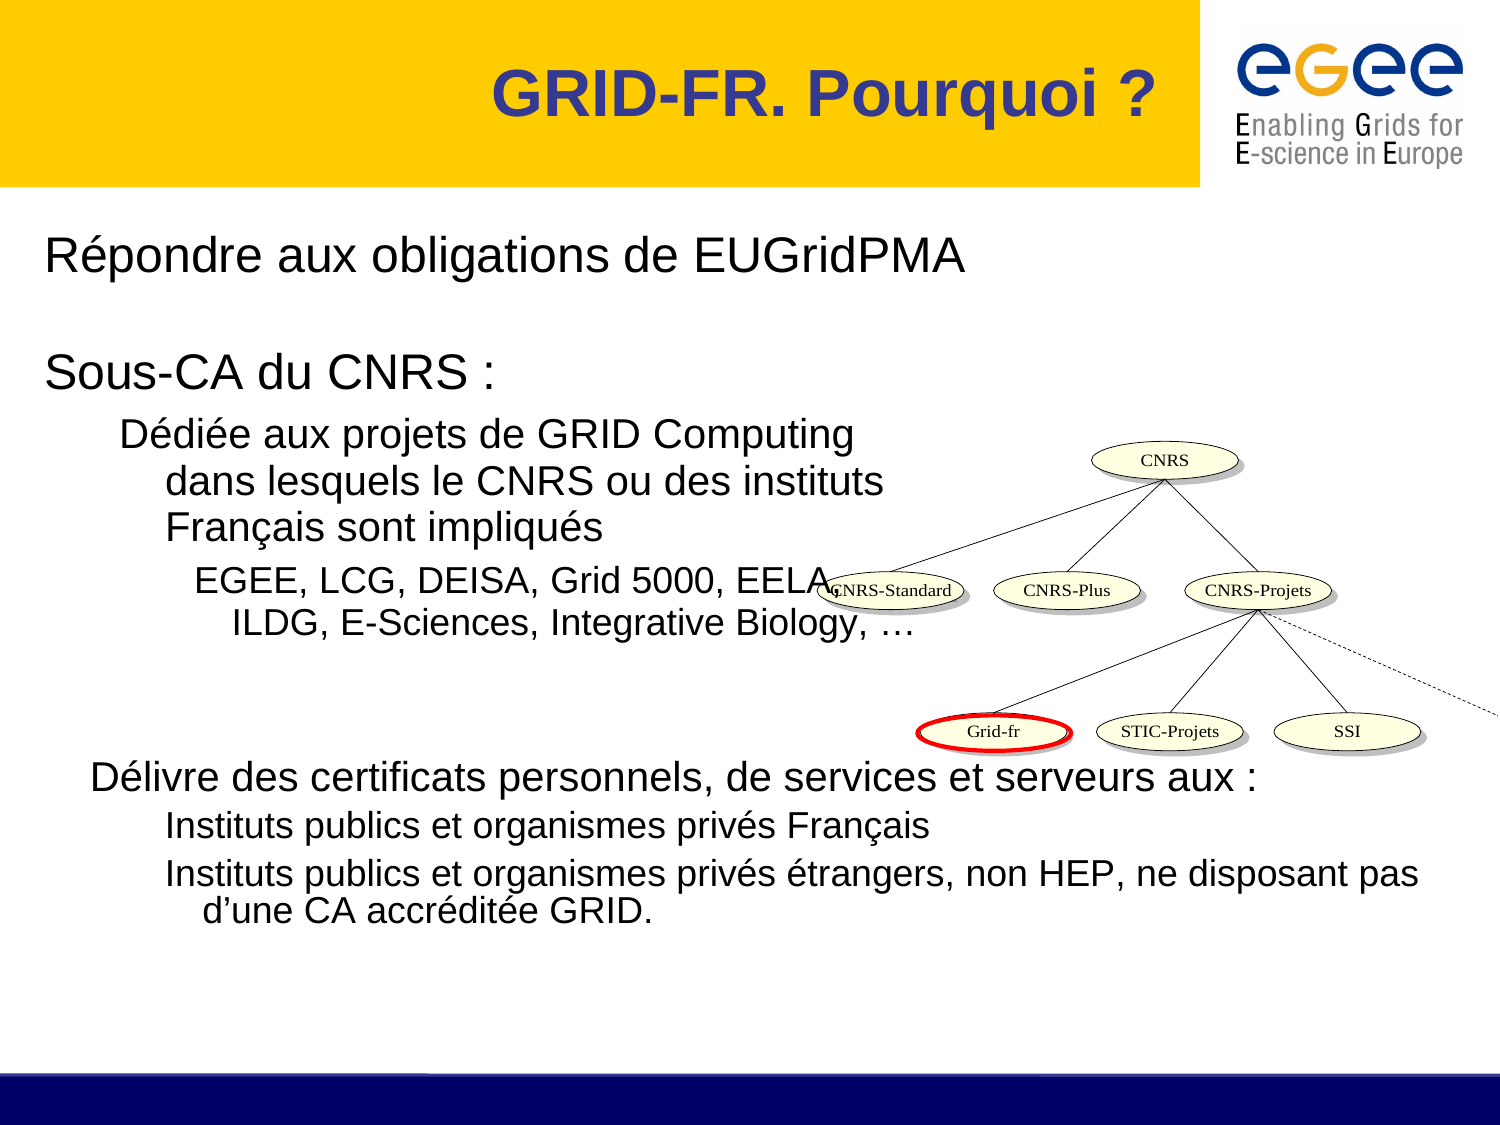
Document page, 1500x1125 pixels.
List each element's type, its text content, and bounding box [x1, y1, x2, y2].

picture [1237, 24, 1463, 169]
title GRID-FR. Pourquoi ? [12, 35, 1174, 152]
picture [938, 718, 1068, 748]
picture [938, 337, 1500, 750]
list Délivre des certificats personnels, de services et serveurs aux : Instituts publics et organismes privés Français Instituts publics et organismes privés étrangers, non HEP, ne disposant pas d’une CA accréditée GRID. [0, 750, 1500, 1046]
text_box Répondre aux obligations de EUGridPMA [29, 220, 1167, 303]
text_box Sous-CA du CNRS : Dédiée aux projets de GRID Computing dans lesquels le CNRS ou des instituts Français sont impliqués EGEE, LCG, DEISA, Grid 5000, EELA, ILDG, E-Sciences, Integrative Biology, … [29, 337, 938, 750]
